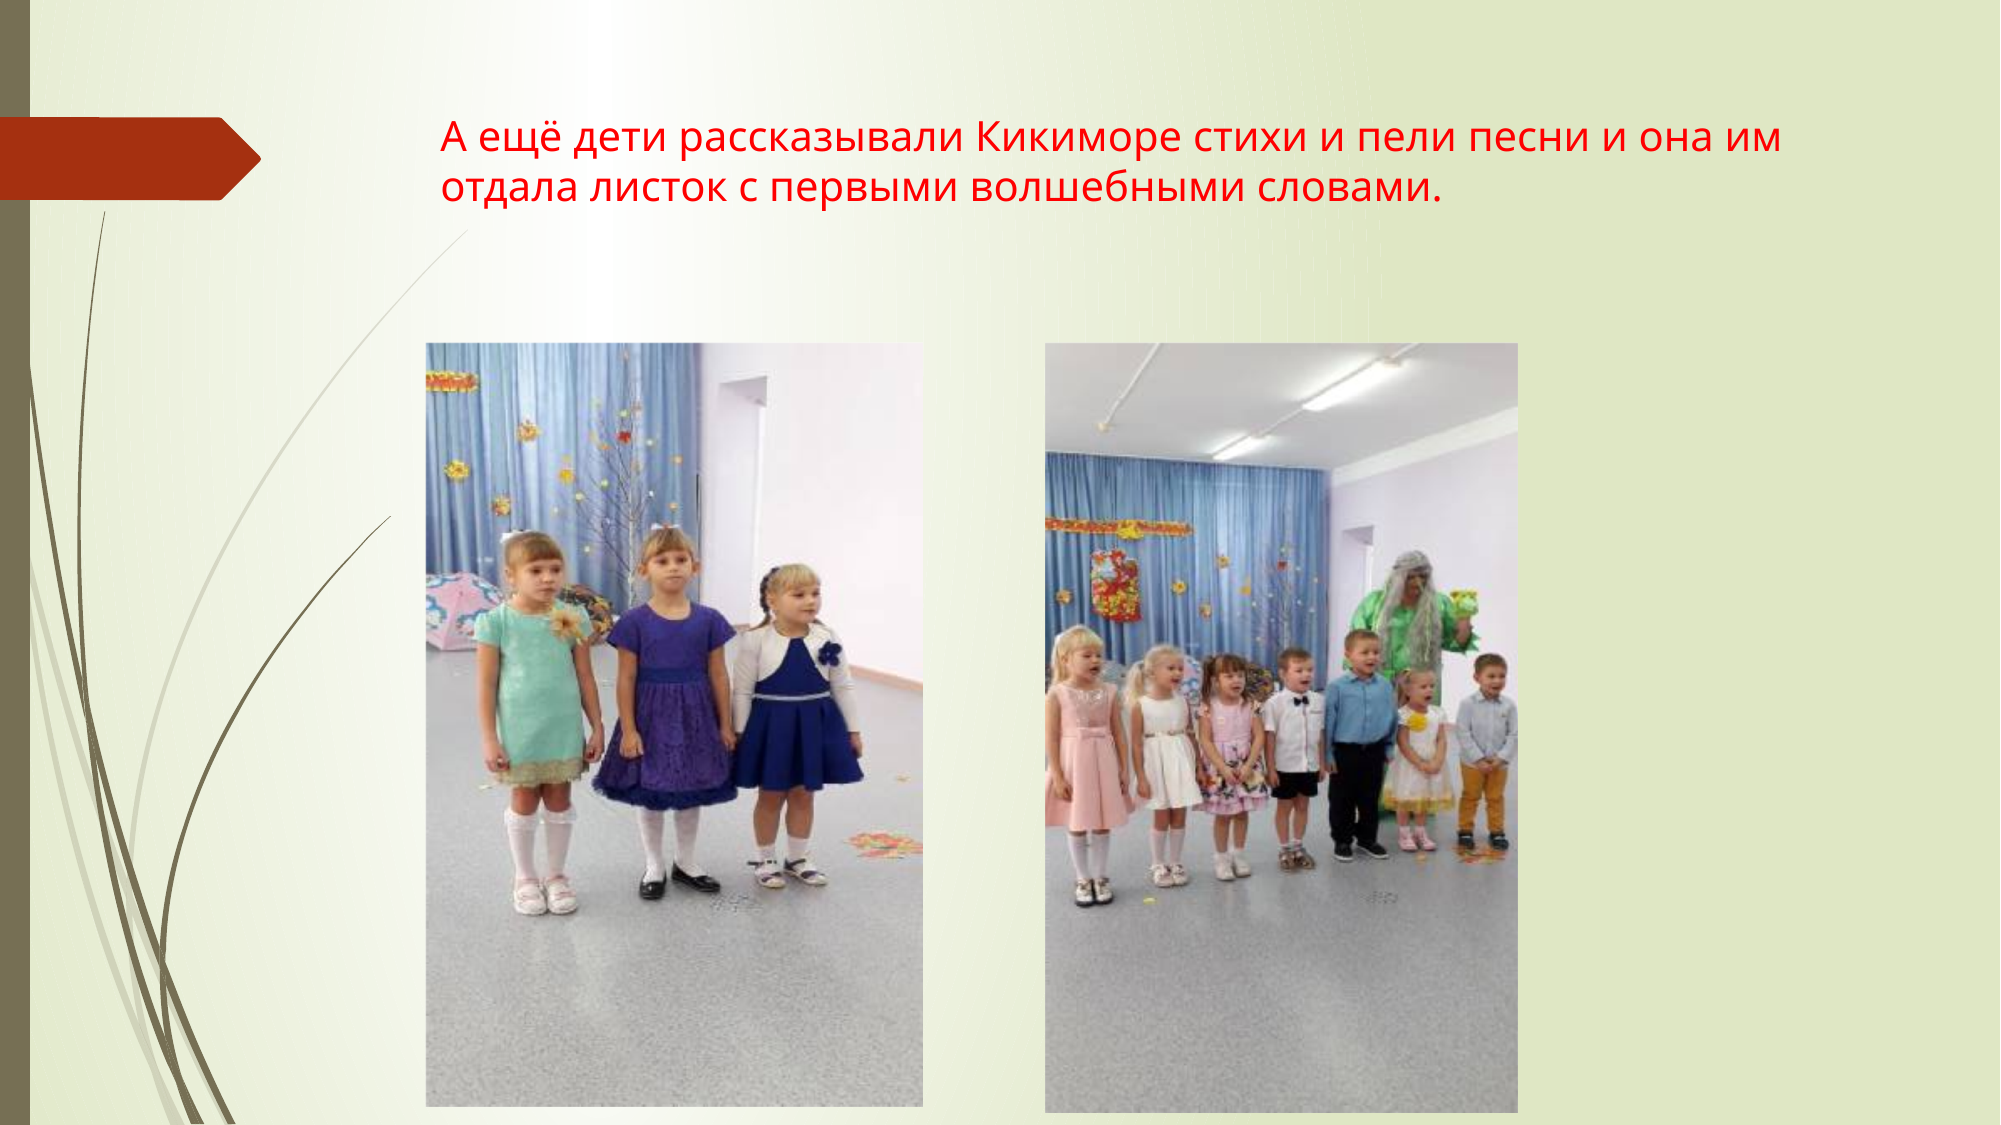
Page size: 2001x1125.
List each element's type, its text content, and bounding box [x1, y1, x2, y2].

picture [425, 342, 923, 1107]
title А ещё дети рассказывали Кикиморе стихи и пели песни и она им отдала листок с первыми волшебными словами. [425, 102, 1888, 313]
picture [1044, 342, 1518, 1113]
